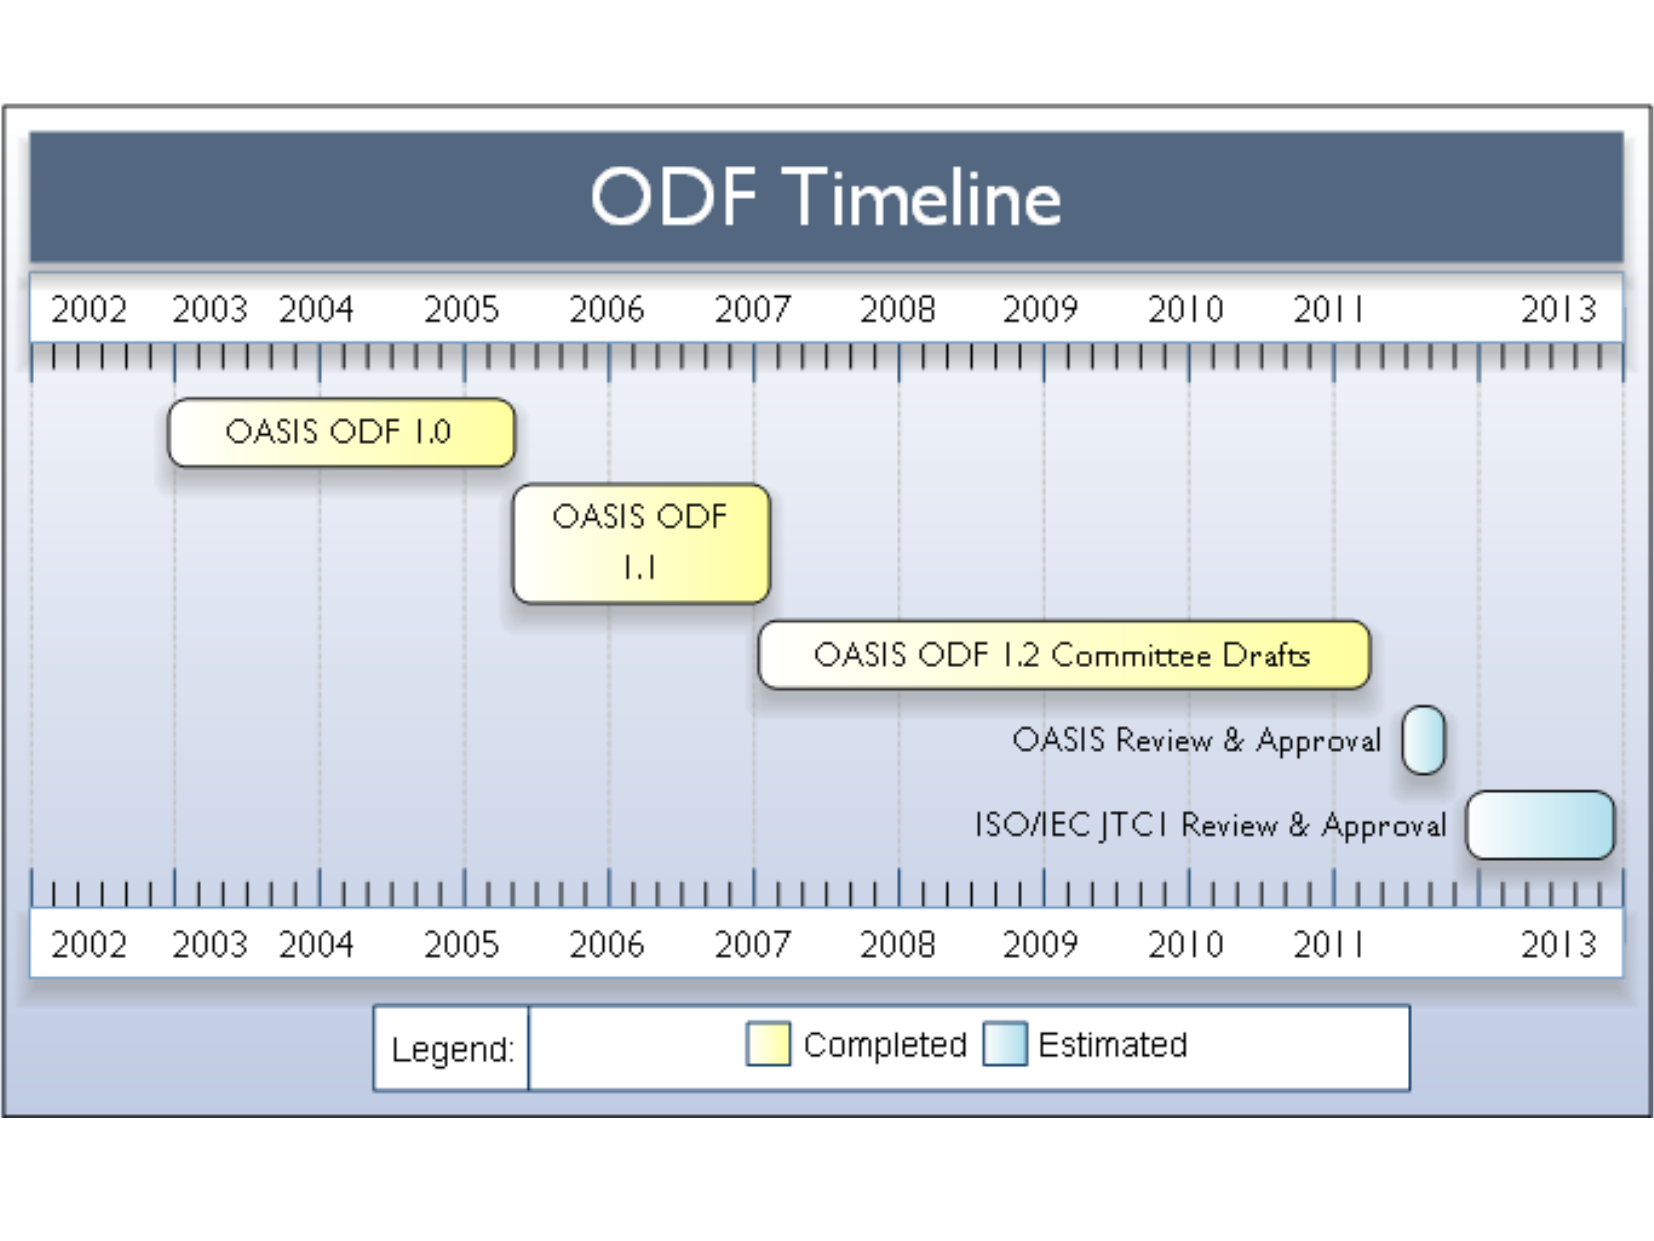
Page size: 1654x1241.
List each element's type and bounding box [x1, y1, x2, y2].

picture [0, 102, 1654, 1118]
